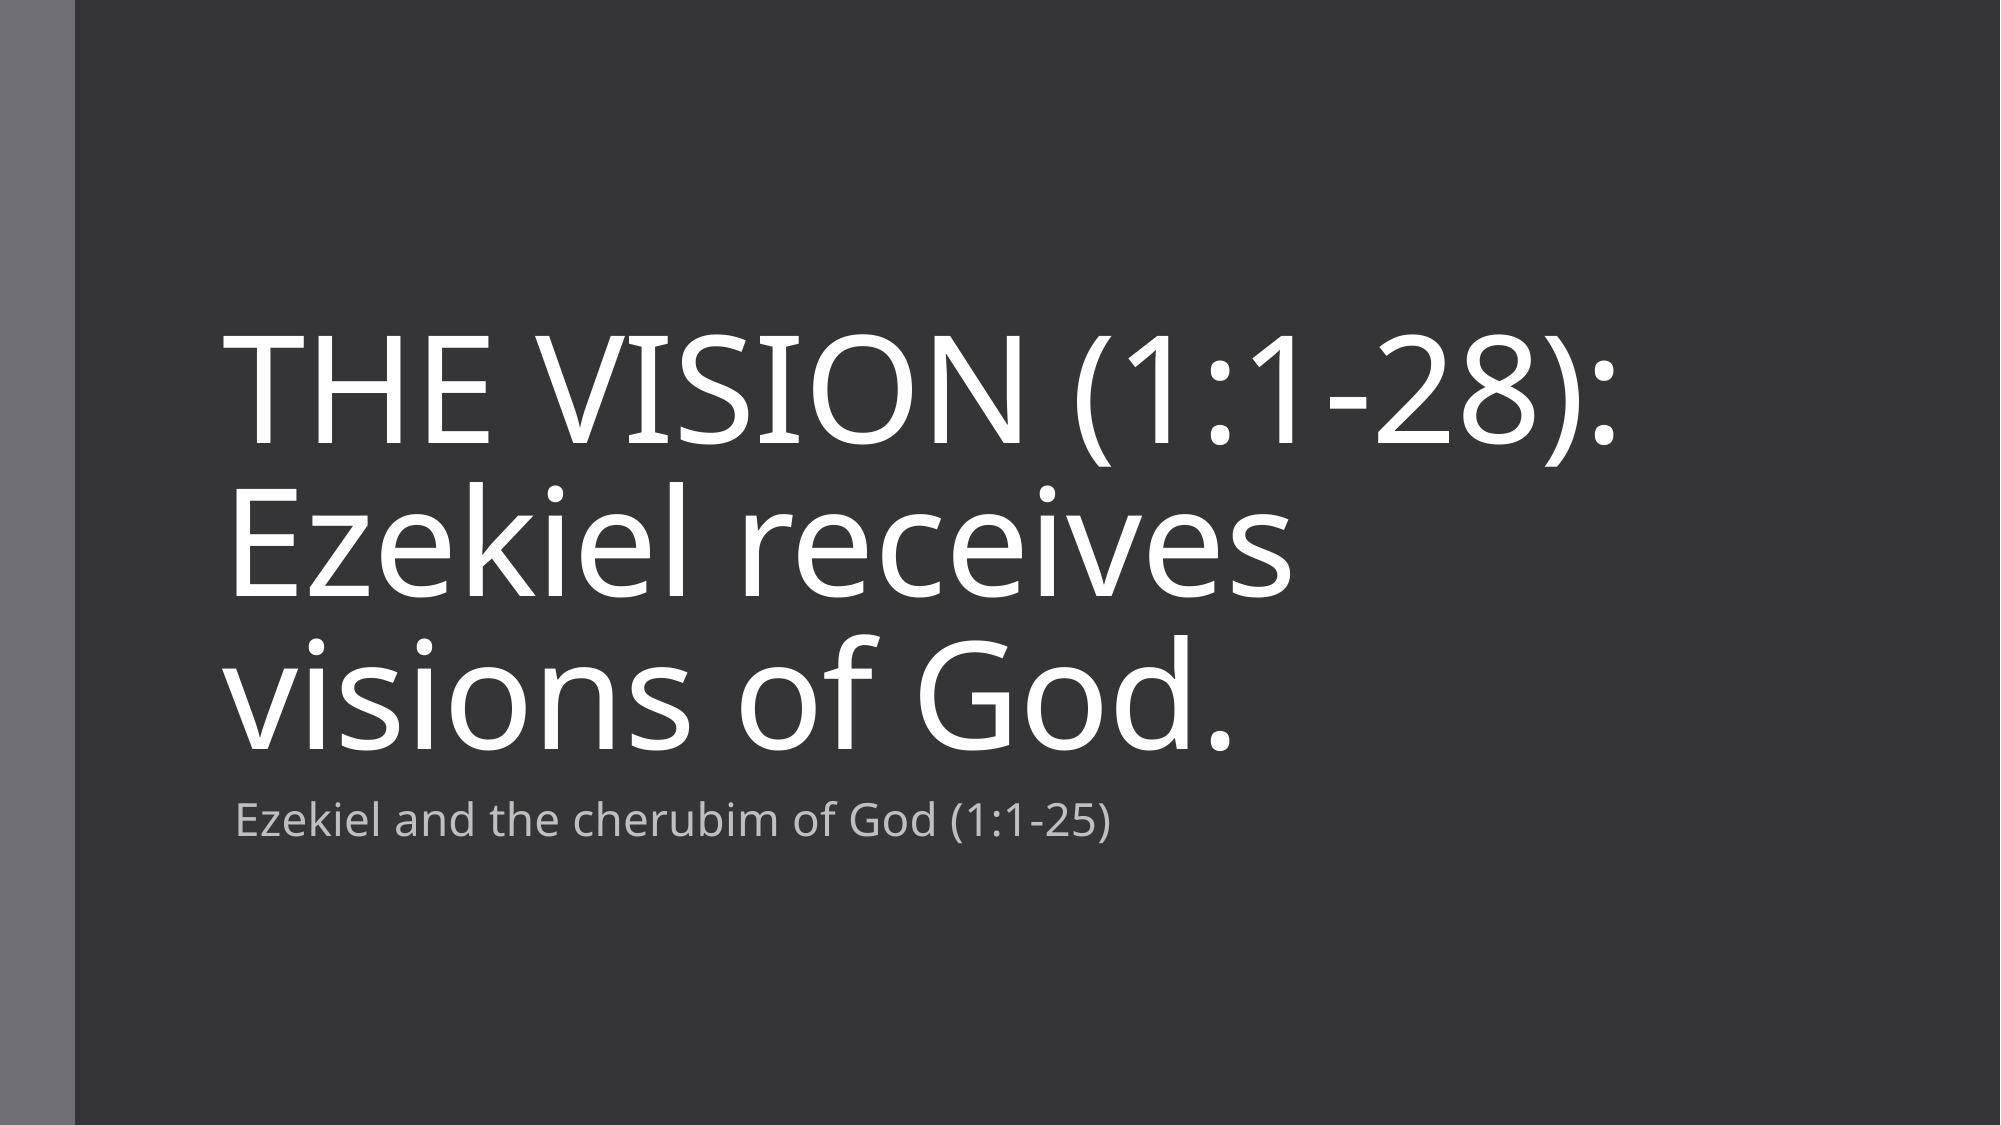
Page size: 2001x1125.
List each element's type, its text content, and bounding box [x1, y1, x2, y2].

subtitle Ezekiel and the cherubim of God (1:1-25) [206, 787, 1752, 1066]
title THE VISION (1:1-28): Ezekiel receives visions of God. [206, 124, 1752, 787]
